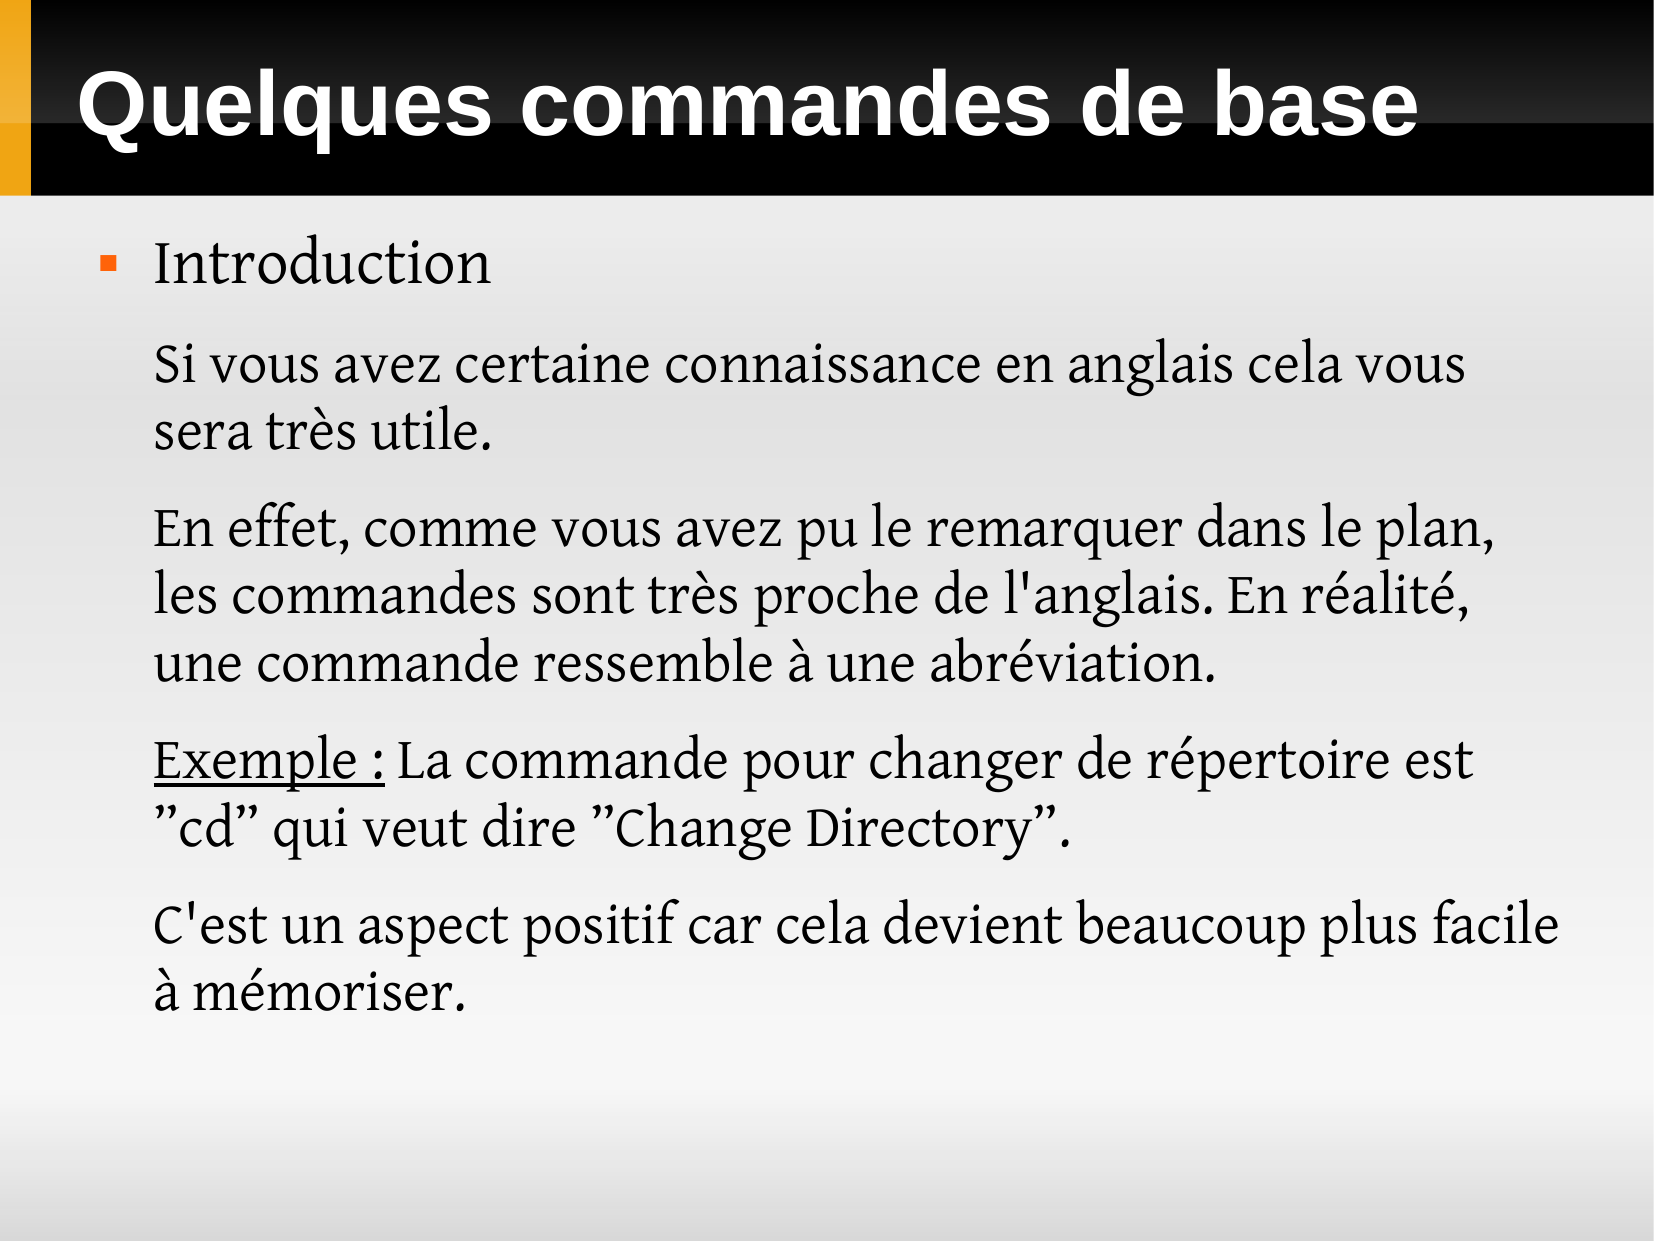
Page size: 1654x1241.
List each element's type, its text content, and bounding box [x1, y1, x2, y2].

title Quelques commandes de base [76, 0, 1565, 208]
picture [0, 0, 1654, 1241]
list Introduction Si vous avez certaine connaissance en anglais cela vous sera très utile. En effet, comme vous avez pu le remarquer dans le plan, les commandes sont très proche de l'anglais. En réalité, une commande ressemble à une abréviation. Exemple : La commande pour changer de répertoire est ”cd” qui veut dire ”Change Directory”. C'est un aspect positif car cela devient beaucoup plus facile à mémoriser. [82, 226, 1571, 1241]
